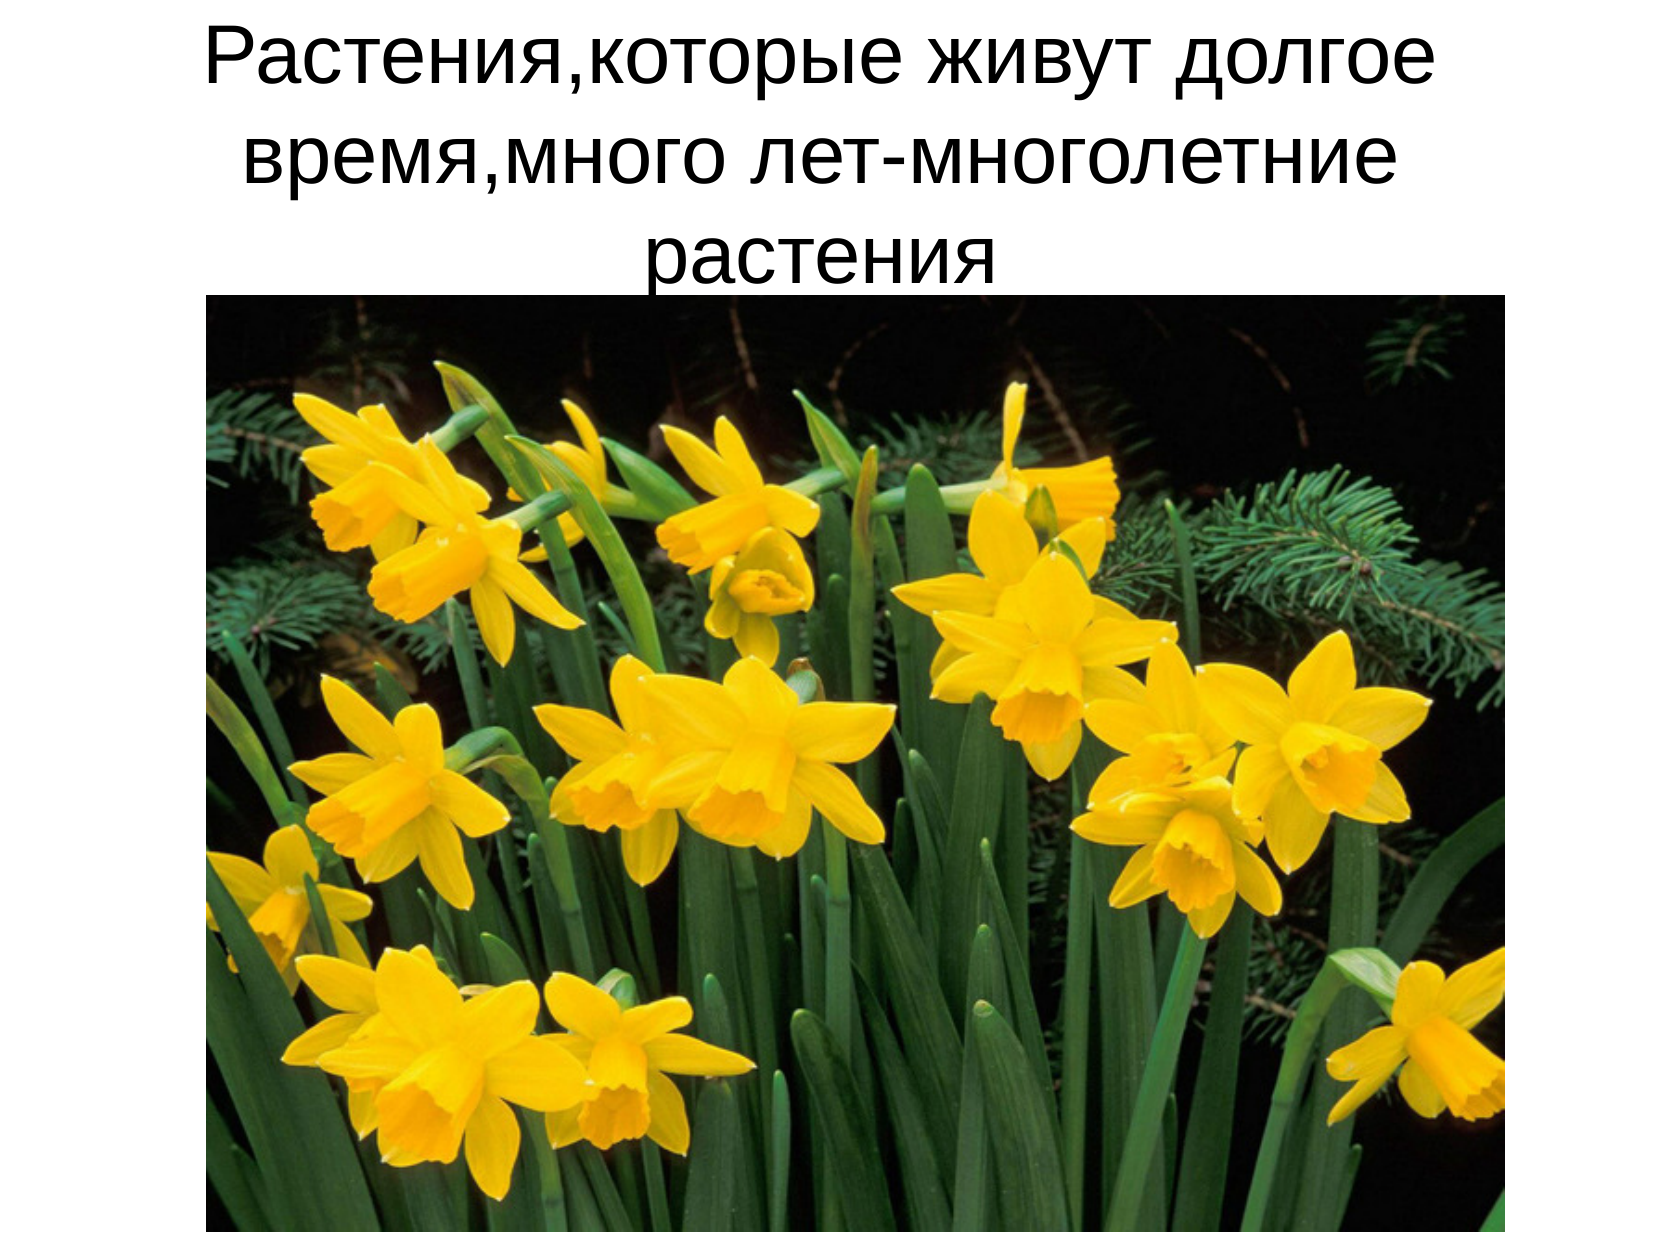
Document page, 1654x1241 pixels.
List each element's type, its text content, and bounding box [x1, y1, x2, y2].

title Растения,которые живут долгое время,много лет-многолетние растения [76, 0, 1565, 280]
picture [206, 295, 1505, 1232]
